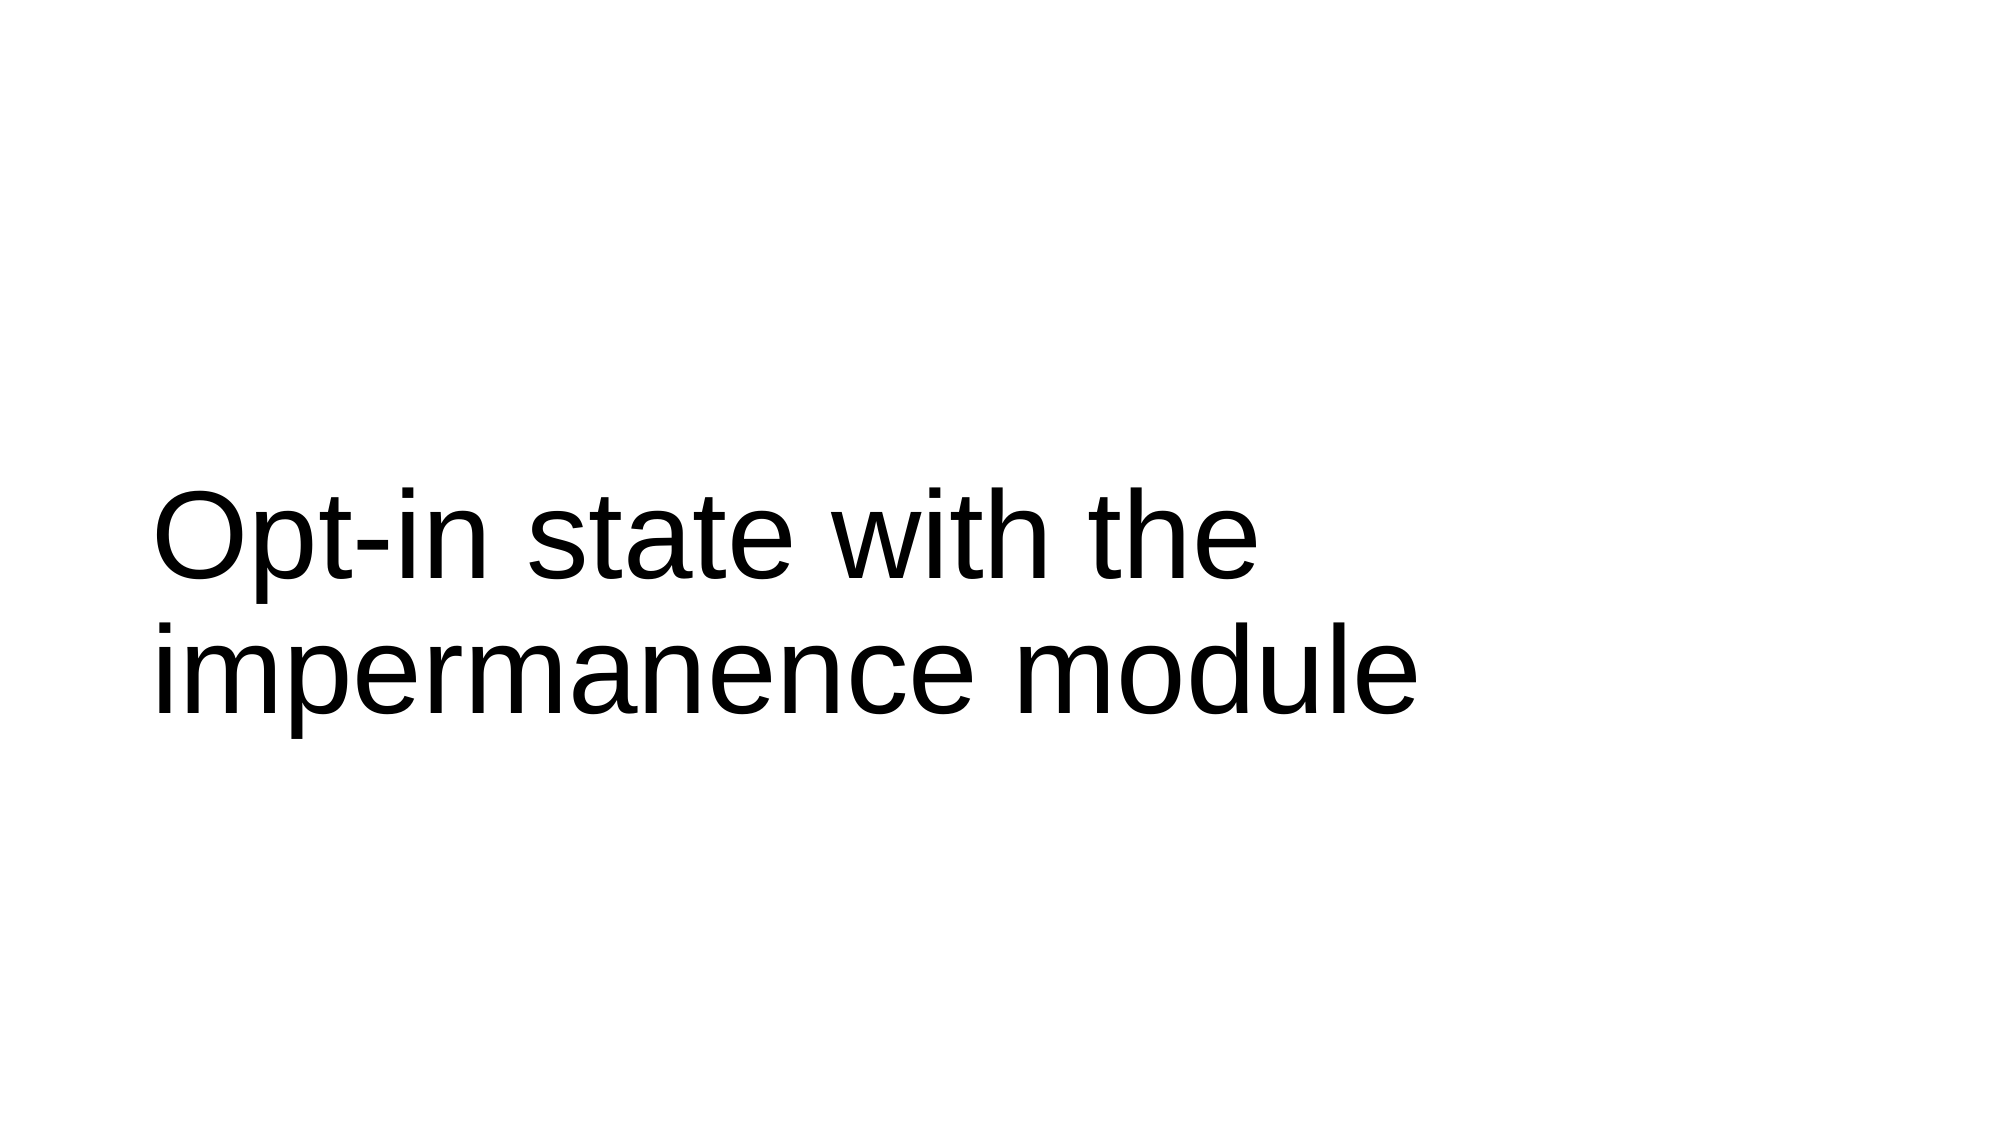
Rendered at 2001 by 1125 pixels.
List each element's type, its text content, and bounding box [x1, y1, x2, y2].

title Opt-in state with the impermanence module [136, 280, 1862, 749]
